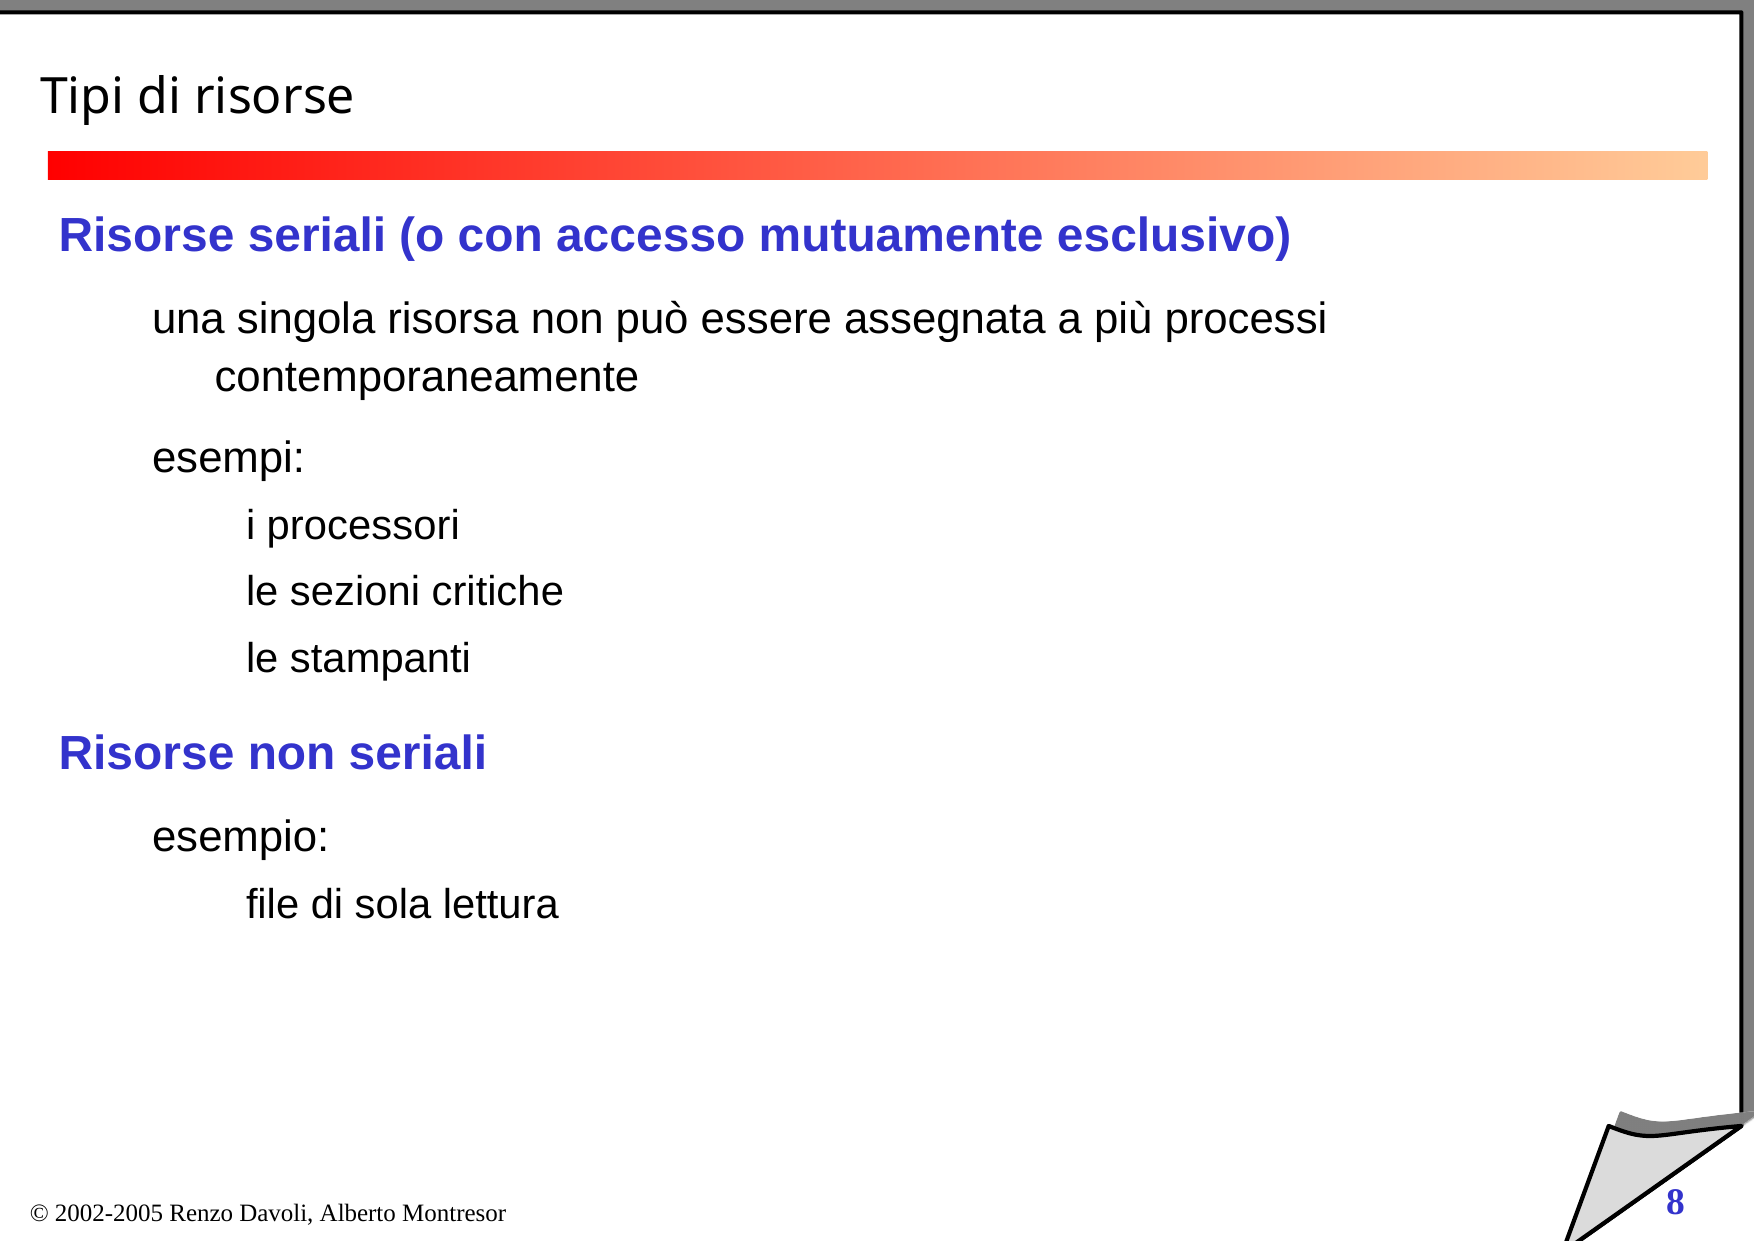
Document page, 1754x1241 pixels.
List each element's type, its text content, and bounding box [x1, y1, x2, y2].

title Tipi di risorse [40, 49, 1714, 144]
list Risorse seriali (o con accesso mutuamente esclusivo) una singola risorsa non può essere assegnata a più processi contemporaneamente esempi: i processori le sezioni critiche le stampanti Risorse non seriali esempio: file di sola lettura [58, 206, 1696, 1002]
text_box q [750, 152, 754, 179]
